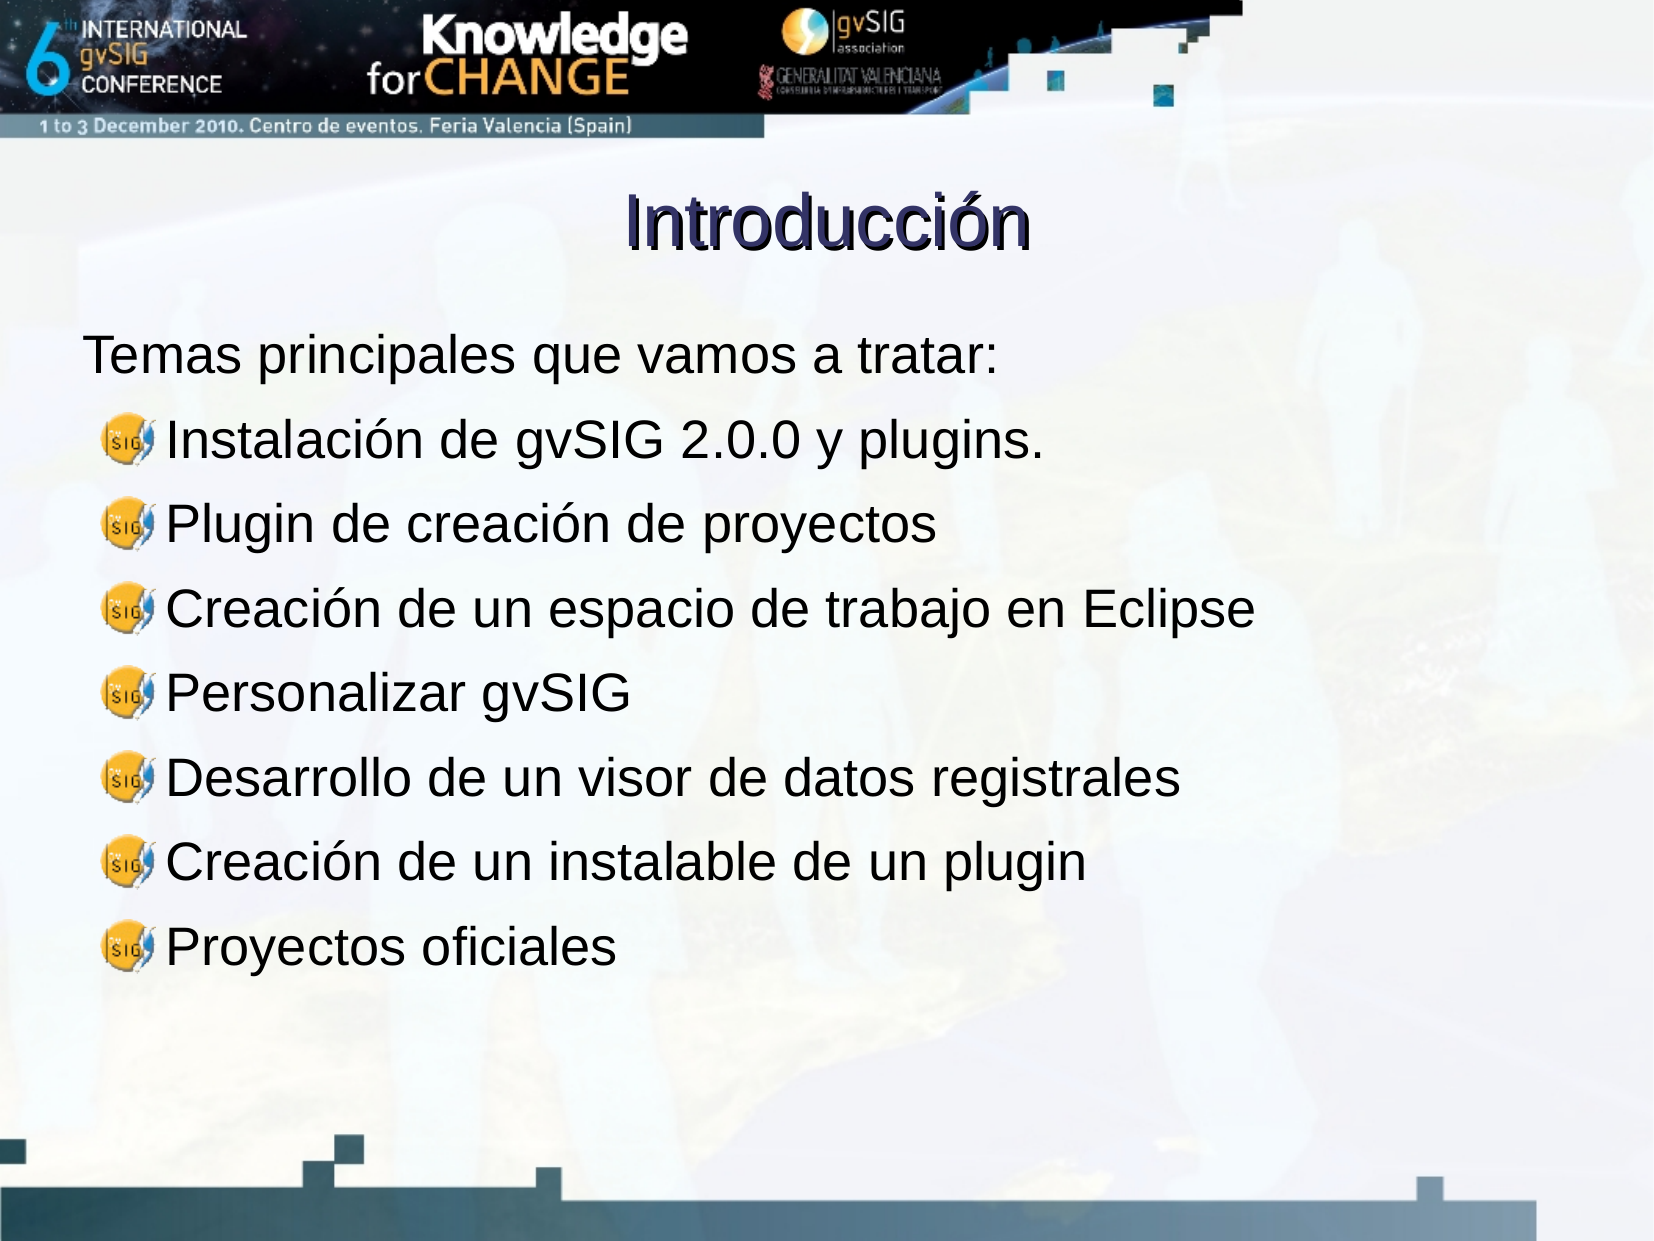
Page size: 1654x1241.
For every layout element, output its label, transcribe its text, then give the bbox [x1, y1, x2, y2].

list Temas principales que vamos a tratar: Instalación de gvSIG 2.0.0 y plugins. Plugin de creación de proyectos Creación de un espacio de trabajo en Eclipse Personalizar gvSIG Desarrollo de un visor de datos registrales Creación de un instalable de un plugin Proyectos oficiales [82, 324, 1571, 1080]
title Introducción [82, 107, 1571, 318]
picture [0, 0, 1654, 1241]
